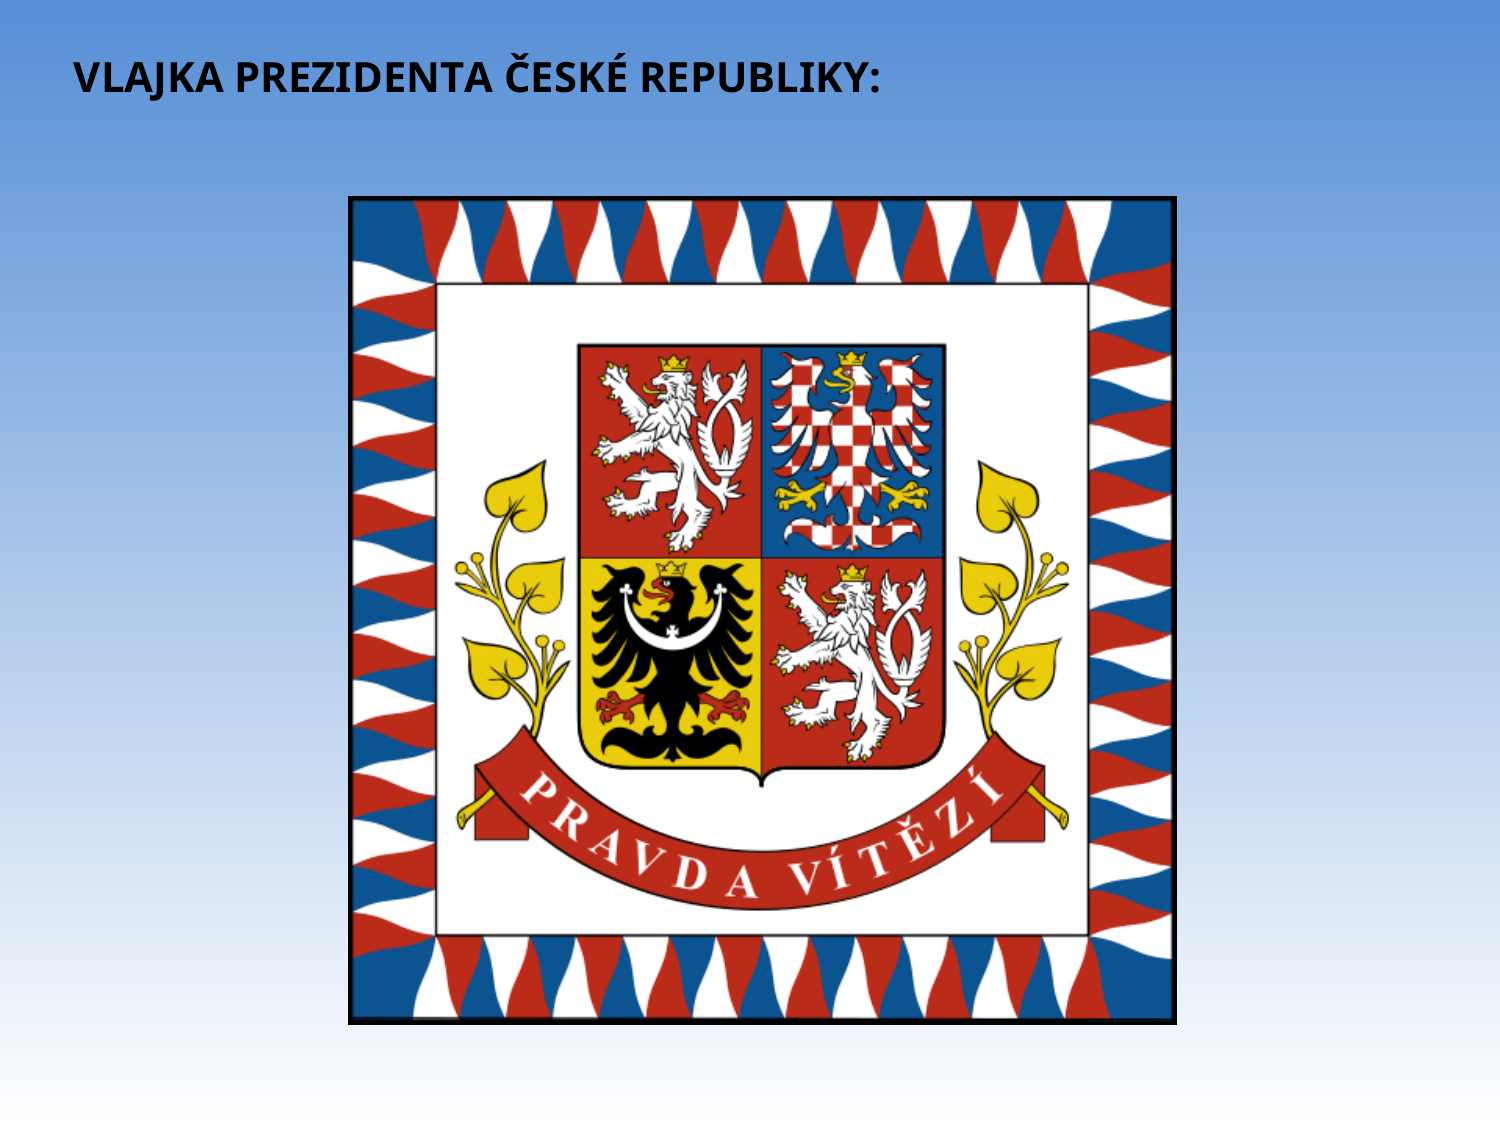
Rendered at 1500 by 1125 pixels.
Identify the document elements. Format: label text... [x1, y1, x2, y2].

text_box VLAJKA PREZIDENTA ČESKÉ REPUBLIKY: [59, 42, 897, 109]
picture [348, 196, 1177, 1025]
